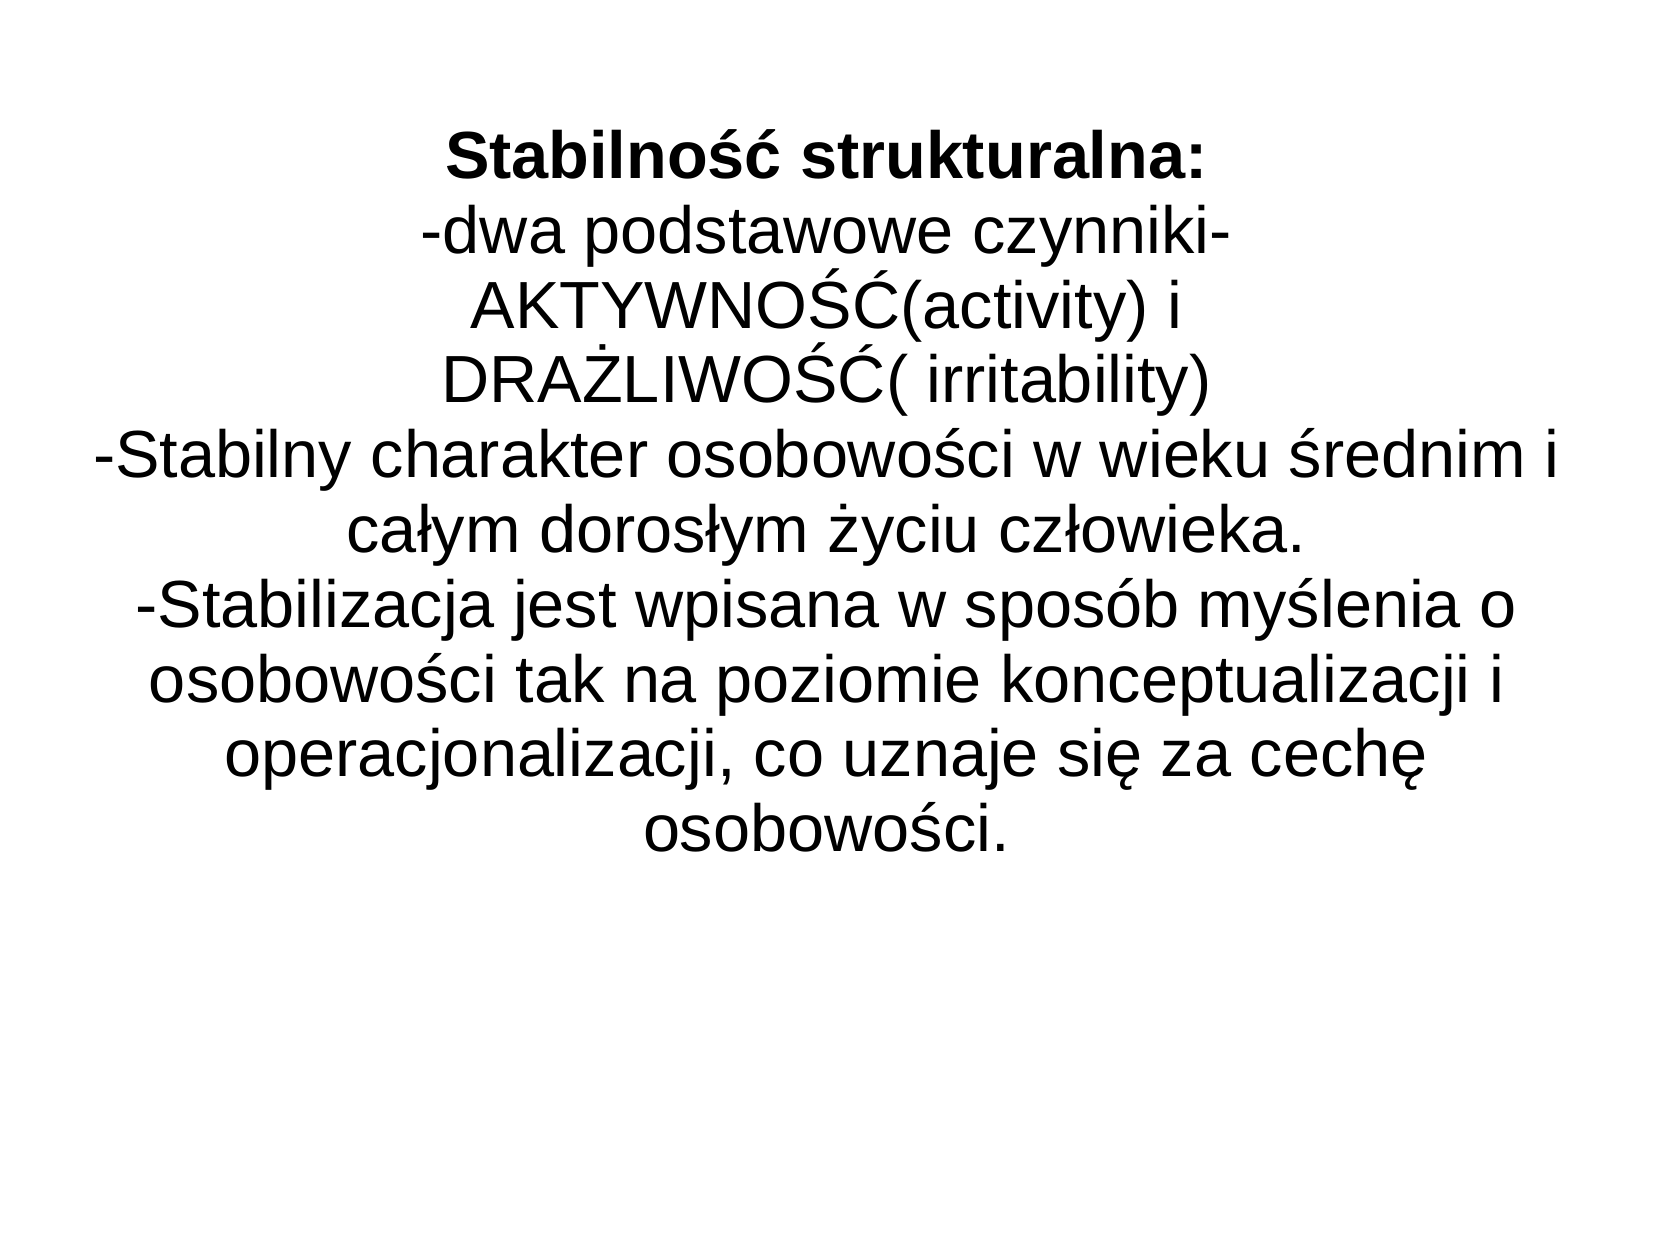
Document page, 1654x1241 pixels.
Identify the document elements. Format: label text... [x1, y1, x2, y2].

subtitle Stabilność strukturalna: -dwa podstawowe czynniki-AKTYWNOŚĆ(activity) i DRAŻLIWOŚĆ( irritability) -Stabilny charakter osobowości w wieku średnim i całym dorosłym życiu człowieka. -Stabilizacja jest wpisana w sposób myślenia o osobowości tak na poziomie konceptualizacji i operacjonalizacji, co uznaje się za cechę osobowości. [82, 49, 1571, 1010]
